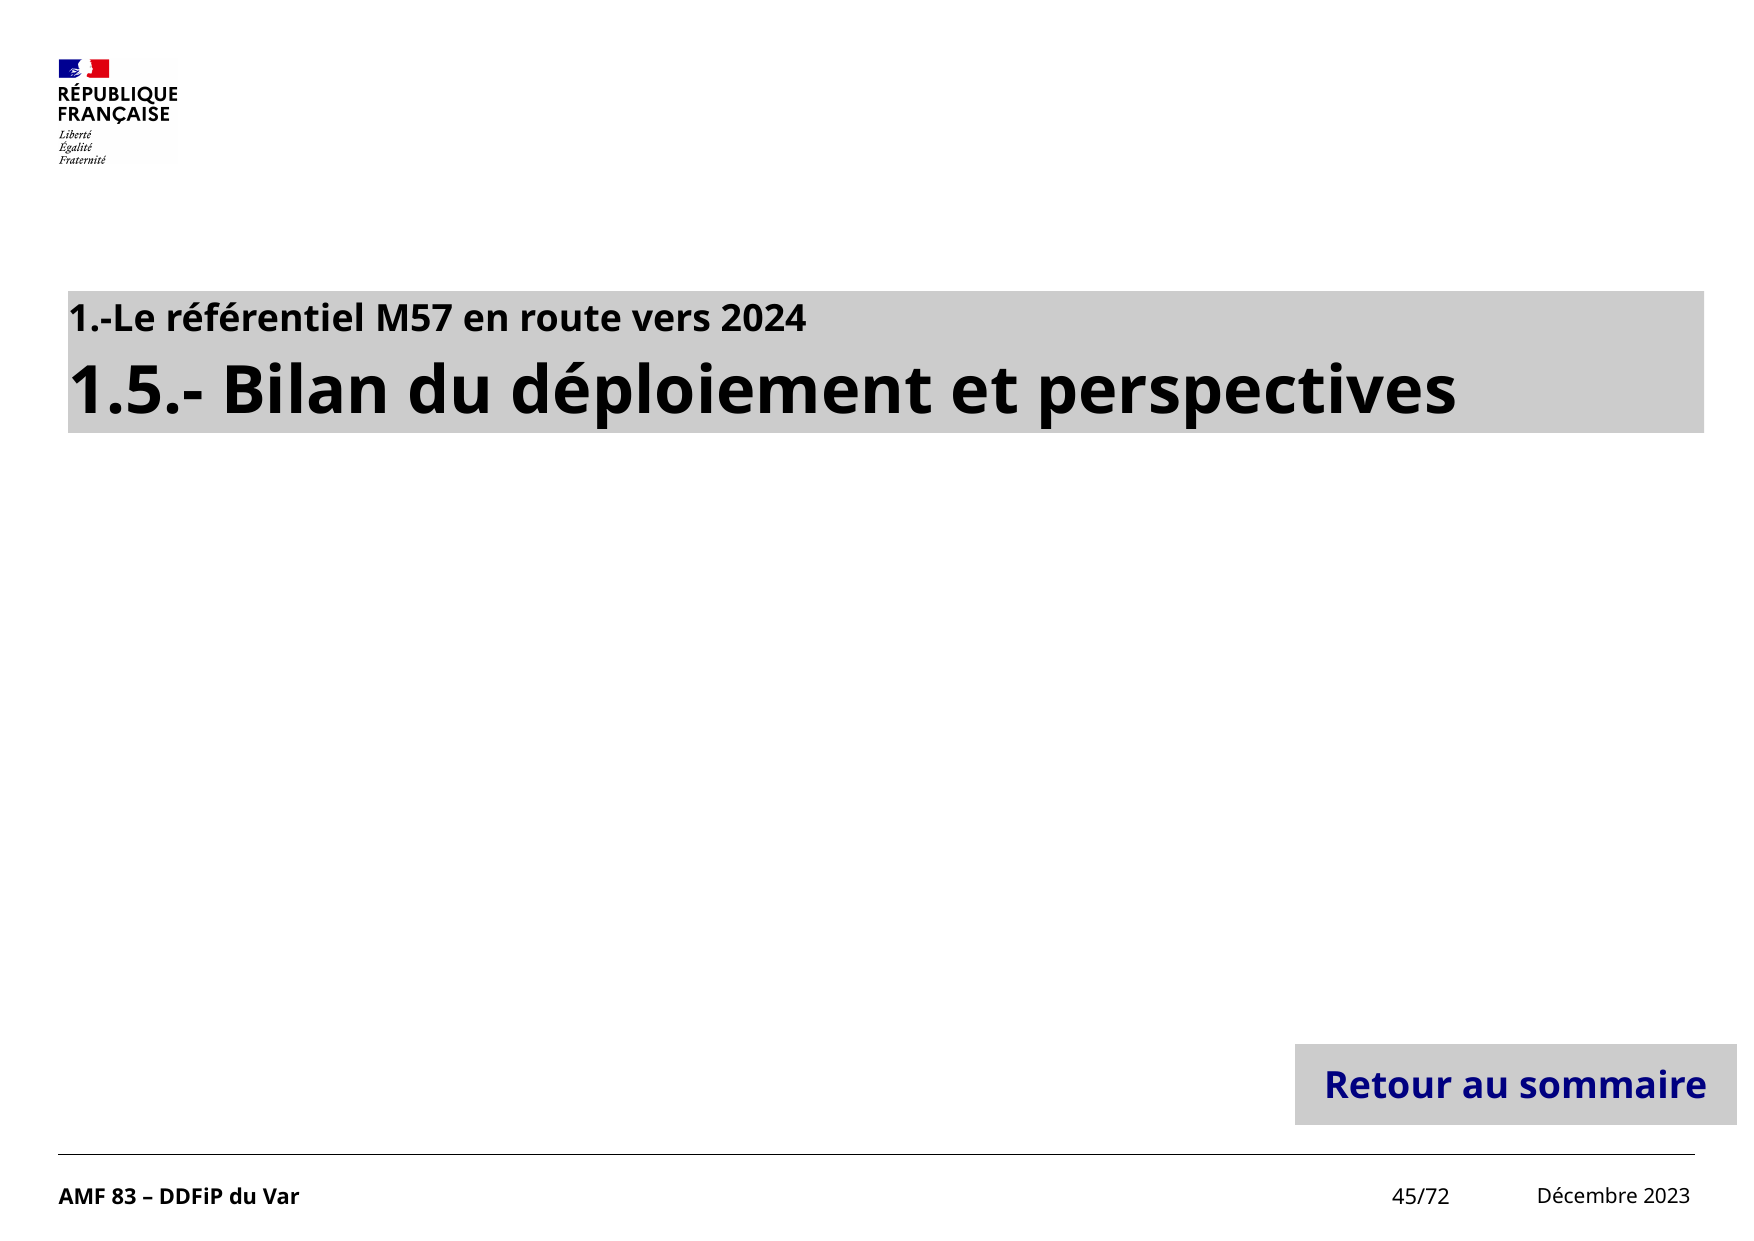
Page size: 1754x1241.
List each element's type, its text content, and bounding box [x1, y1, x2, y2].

picture [58, 58, 178, 164]
text_box Retour au sommaire [1295, 1044, 1737, 1125]
text_box 1.-Le référentiel M57 en route vers 2024 1.5.- Bilan du déploiement et perspectives [68, 291, 1705, 419]
